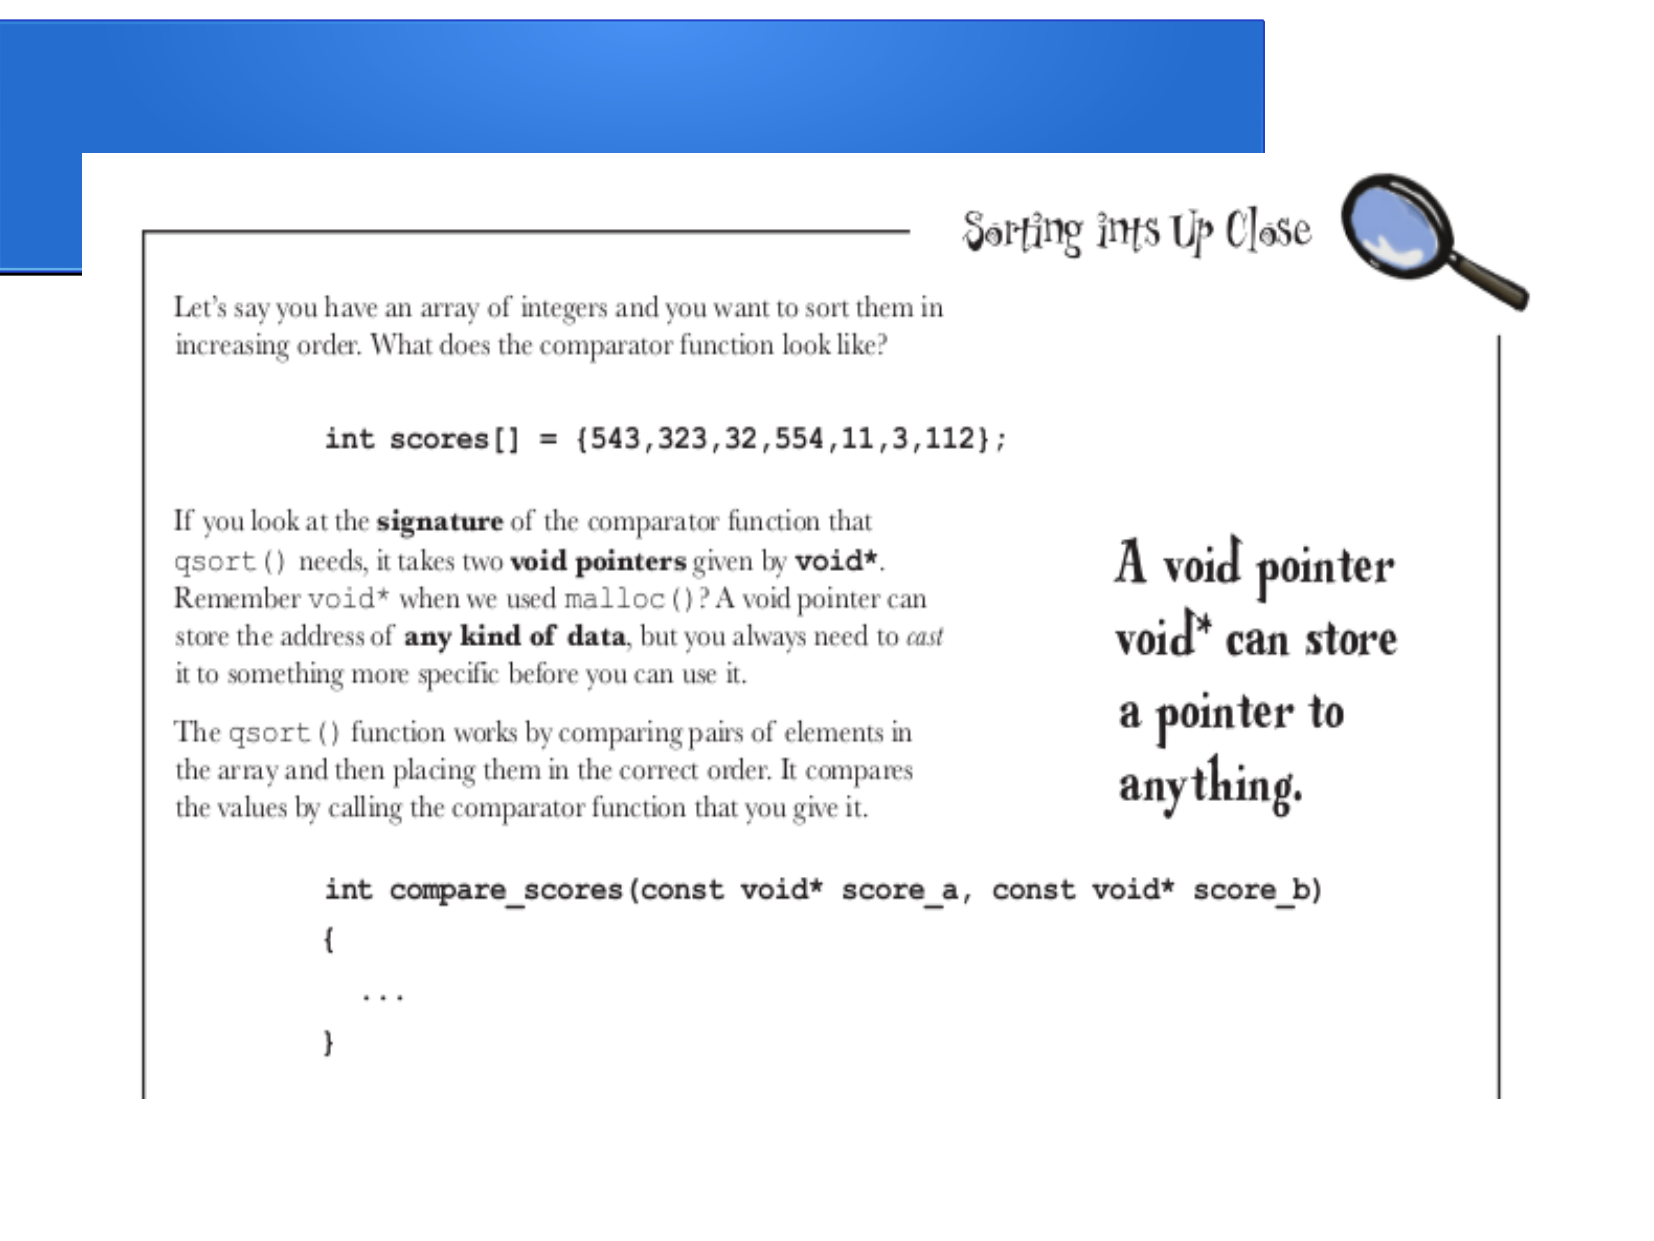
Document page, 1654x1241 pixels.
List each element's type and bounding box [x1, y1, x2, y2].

picture [82, 153, 1595, 1099]
